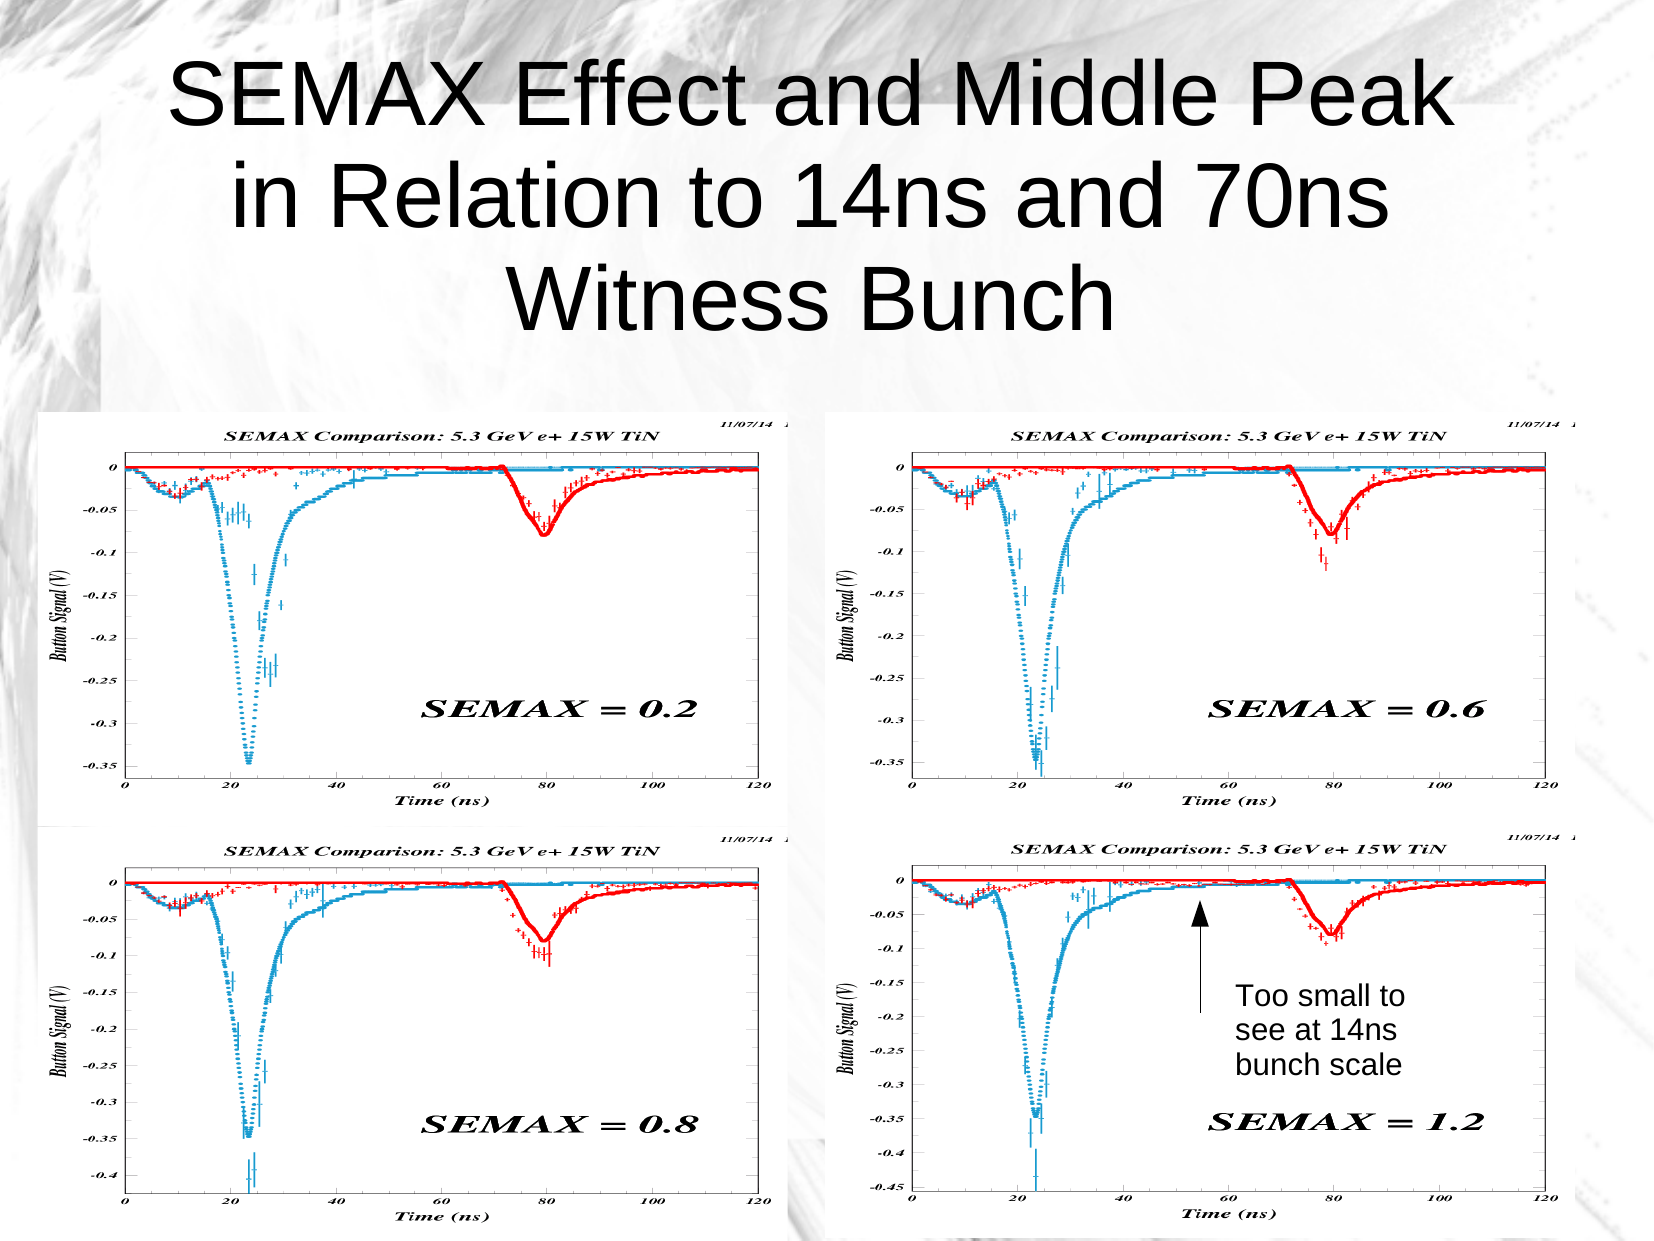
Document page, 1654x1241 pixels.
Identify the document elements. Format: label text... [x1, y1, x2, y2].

title SEMAX Effect and Middle Peak in Relation to 14ns and 70ns Witness Bunch [118, 36, 1506, 357]
text_box Too small to see at 14ns bunch scale [1235, 977, 1426, 1088]
picture [0, 0, 1654, 1241]
